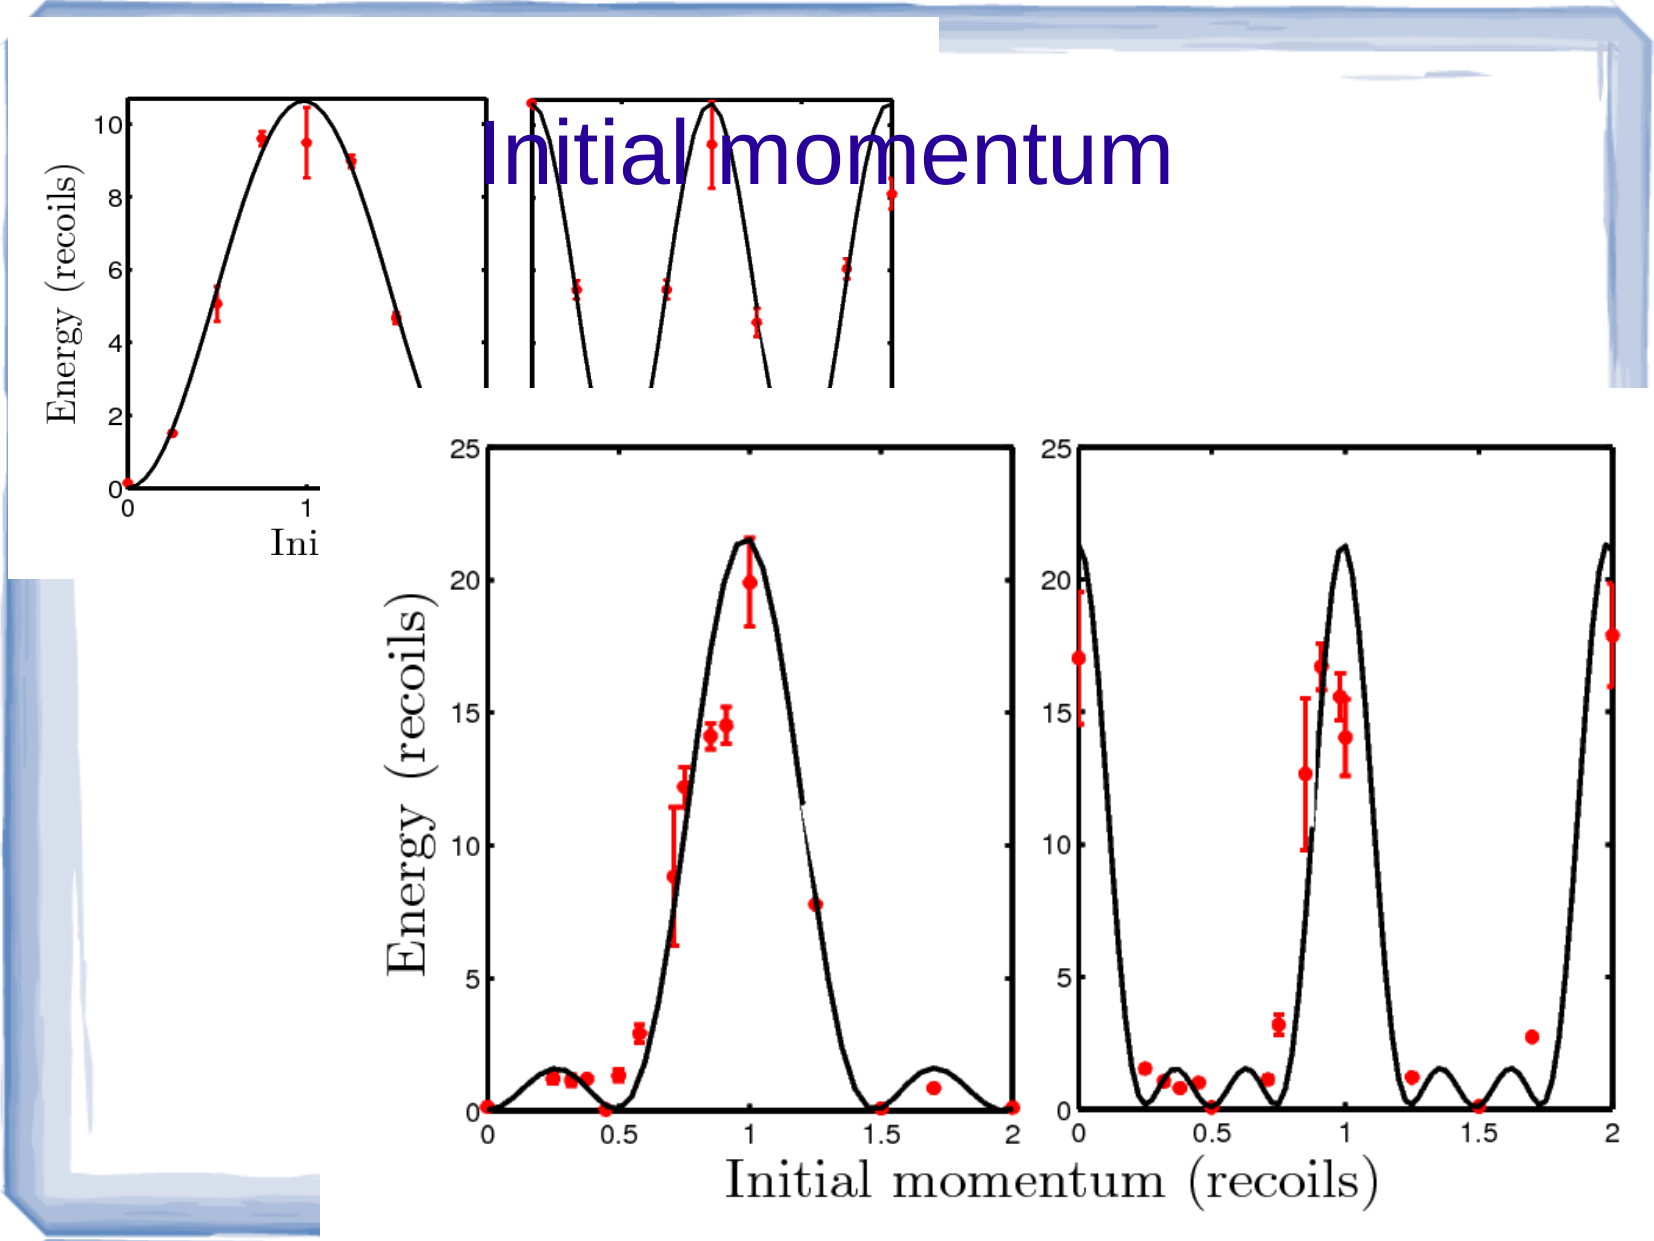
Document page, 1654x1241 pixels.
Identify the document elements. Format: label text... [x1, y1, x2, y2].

picture [0, 0, 1654, 1241]
title Initial momentum [82, 49, 1571, 257]
